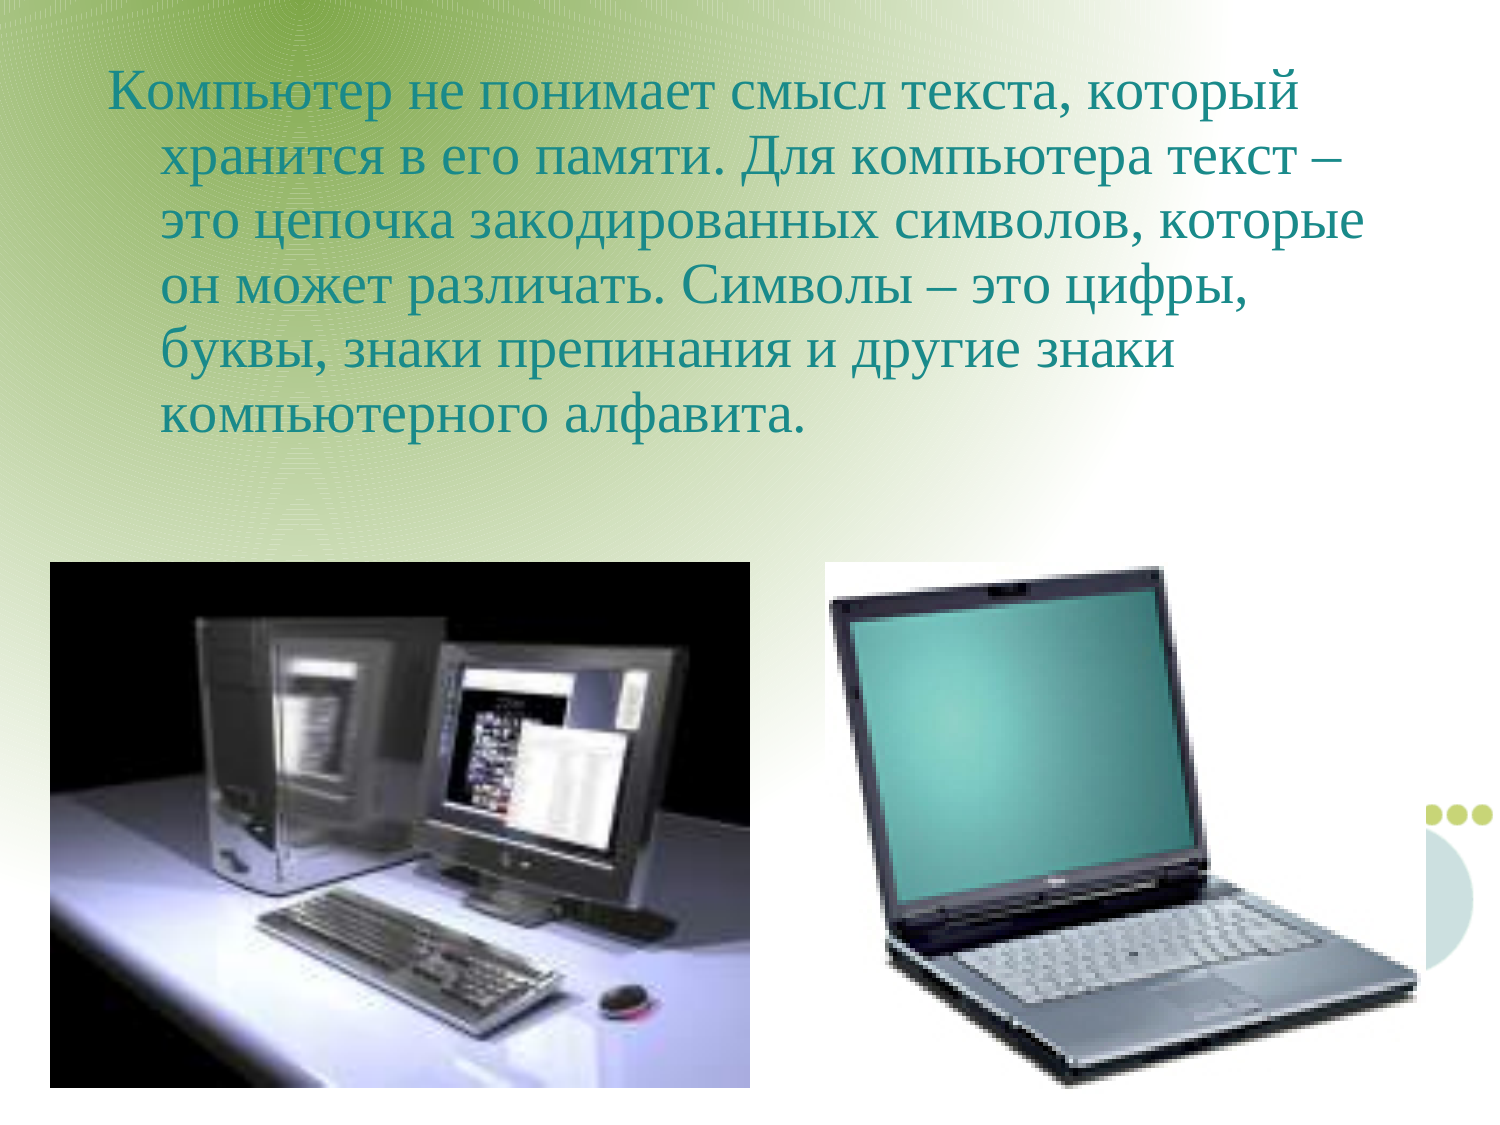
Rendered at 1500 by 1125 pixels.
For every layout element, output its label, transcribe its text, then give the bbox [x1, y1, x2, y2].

picture [50, 562, 751, 1088]
list Компьютер не понимает смысл текста, который хранится в его памяти. Для компьютера текст – это цепочка закодированных символов, которые он может различать. Символы – это цифры, буквы, знаки препинания и другие знаки компьютерного алфавита. [75, 49, 1426, 1006]
picture [825, 562, 1500, 1098]
